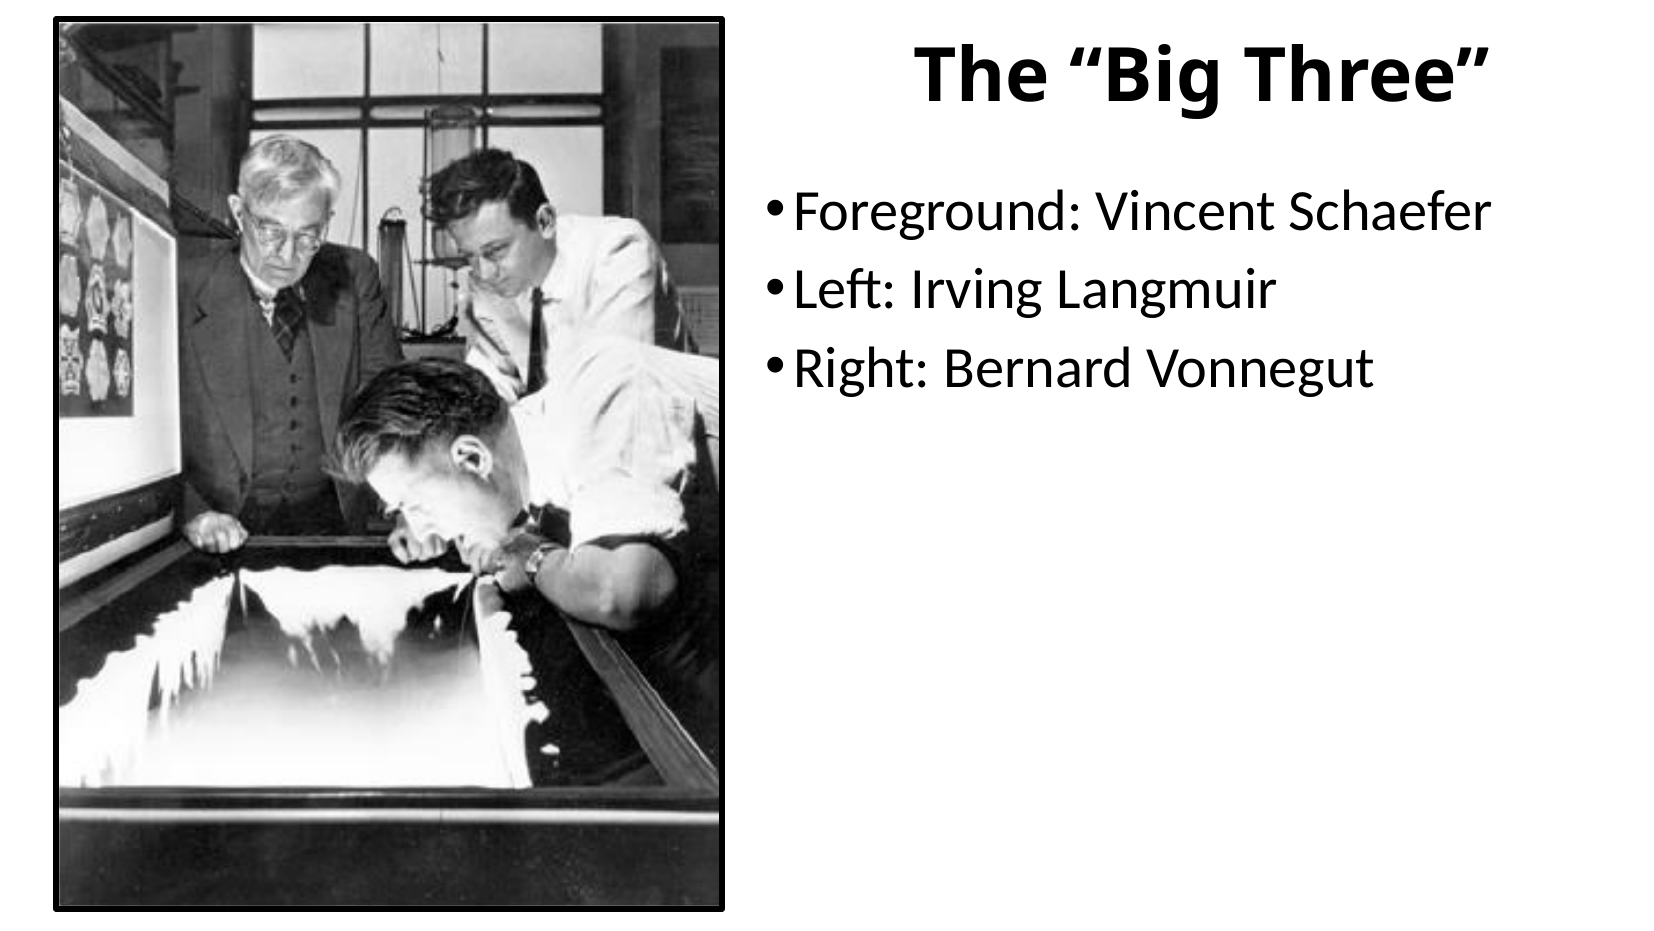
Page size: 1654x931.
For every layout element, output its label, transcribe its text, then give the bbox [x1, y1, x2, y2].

list Foreground: Vincent Schaefer Left: Irving Langmuir Right: Bernard Vonnegut [750, 172, 1646, 597]
title The “Big Three” [750, 0, 1654, 156]
picture [59, 22, 720, 906]
